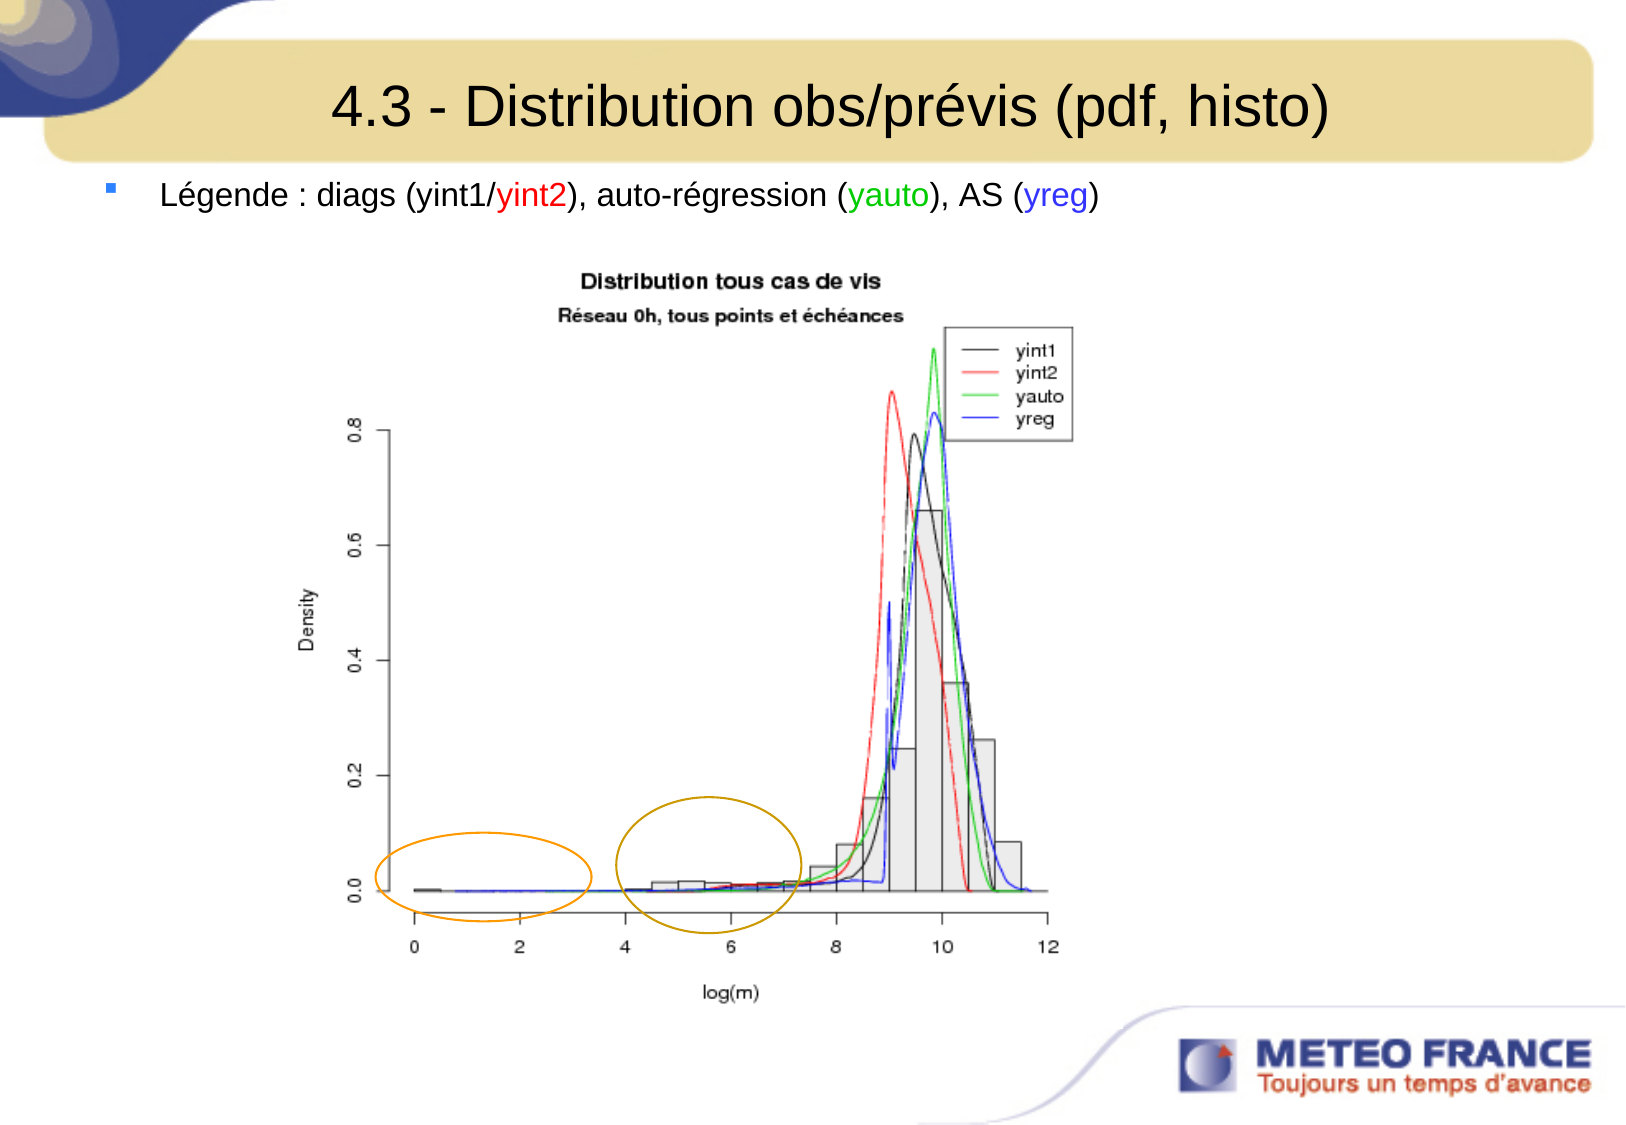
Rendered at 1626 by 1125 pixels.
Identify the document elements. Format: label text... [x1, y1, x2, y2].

title 4.3 - Distribution obs/prévis (pdf, histo) [185, 45, 1479, 161]
picture [0, 0, 1626, 1125]
list Légende : diags (yint1/yint2), auto-régression (yauto), AS (yreg) [88, 165, 1512, 254]
